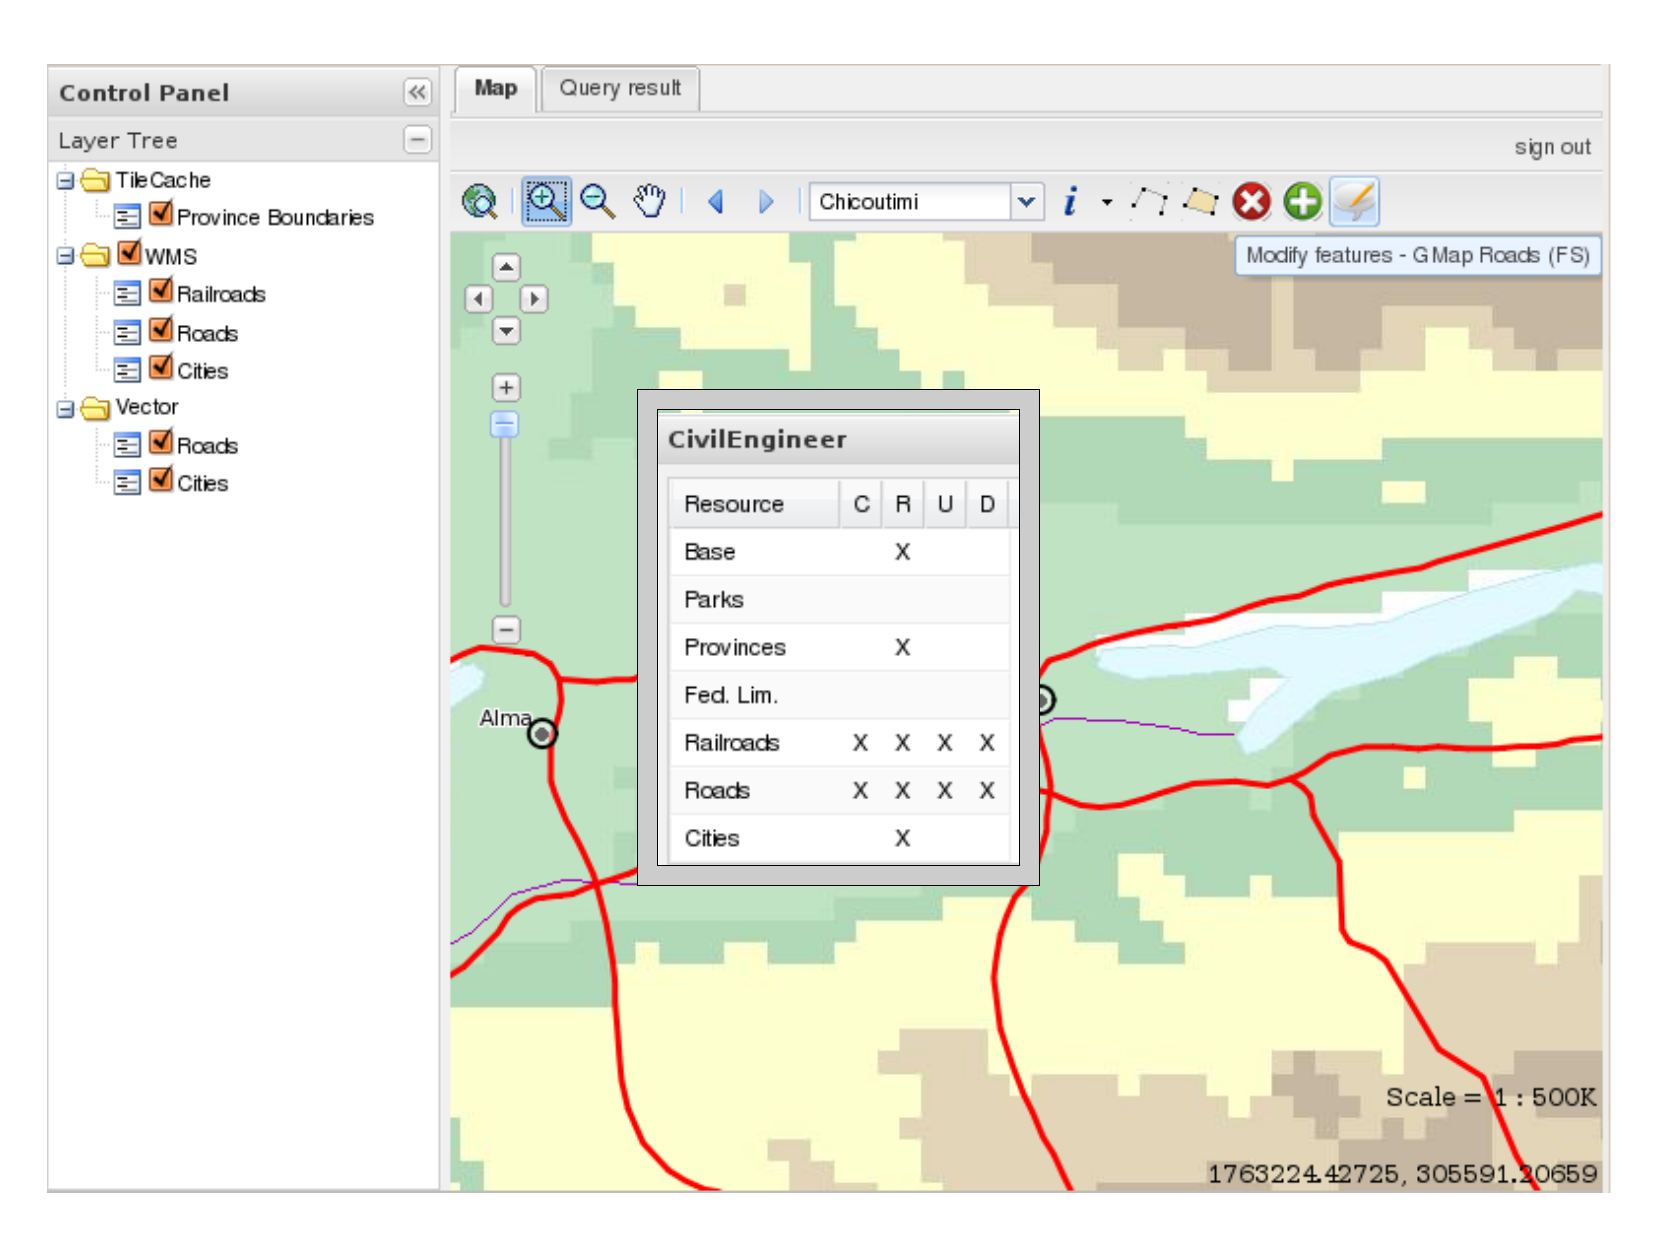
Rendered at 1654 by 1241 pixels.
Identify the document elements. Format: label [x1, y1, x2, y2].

text_box [637, 389, 1040, 886]
picture [0, 0, 1654, 1241]
